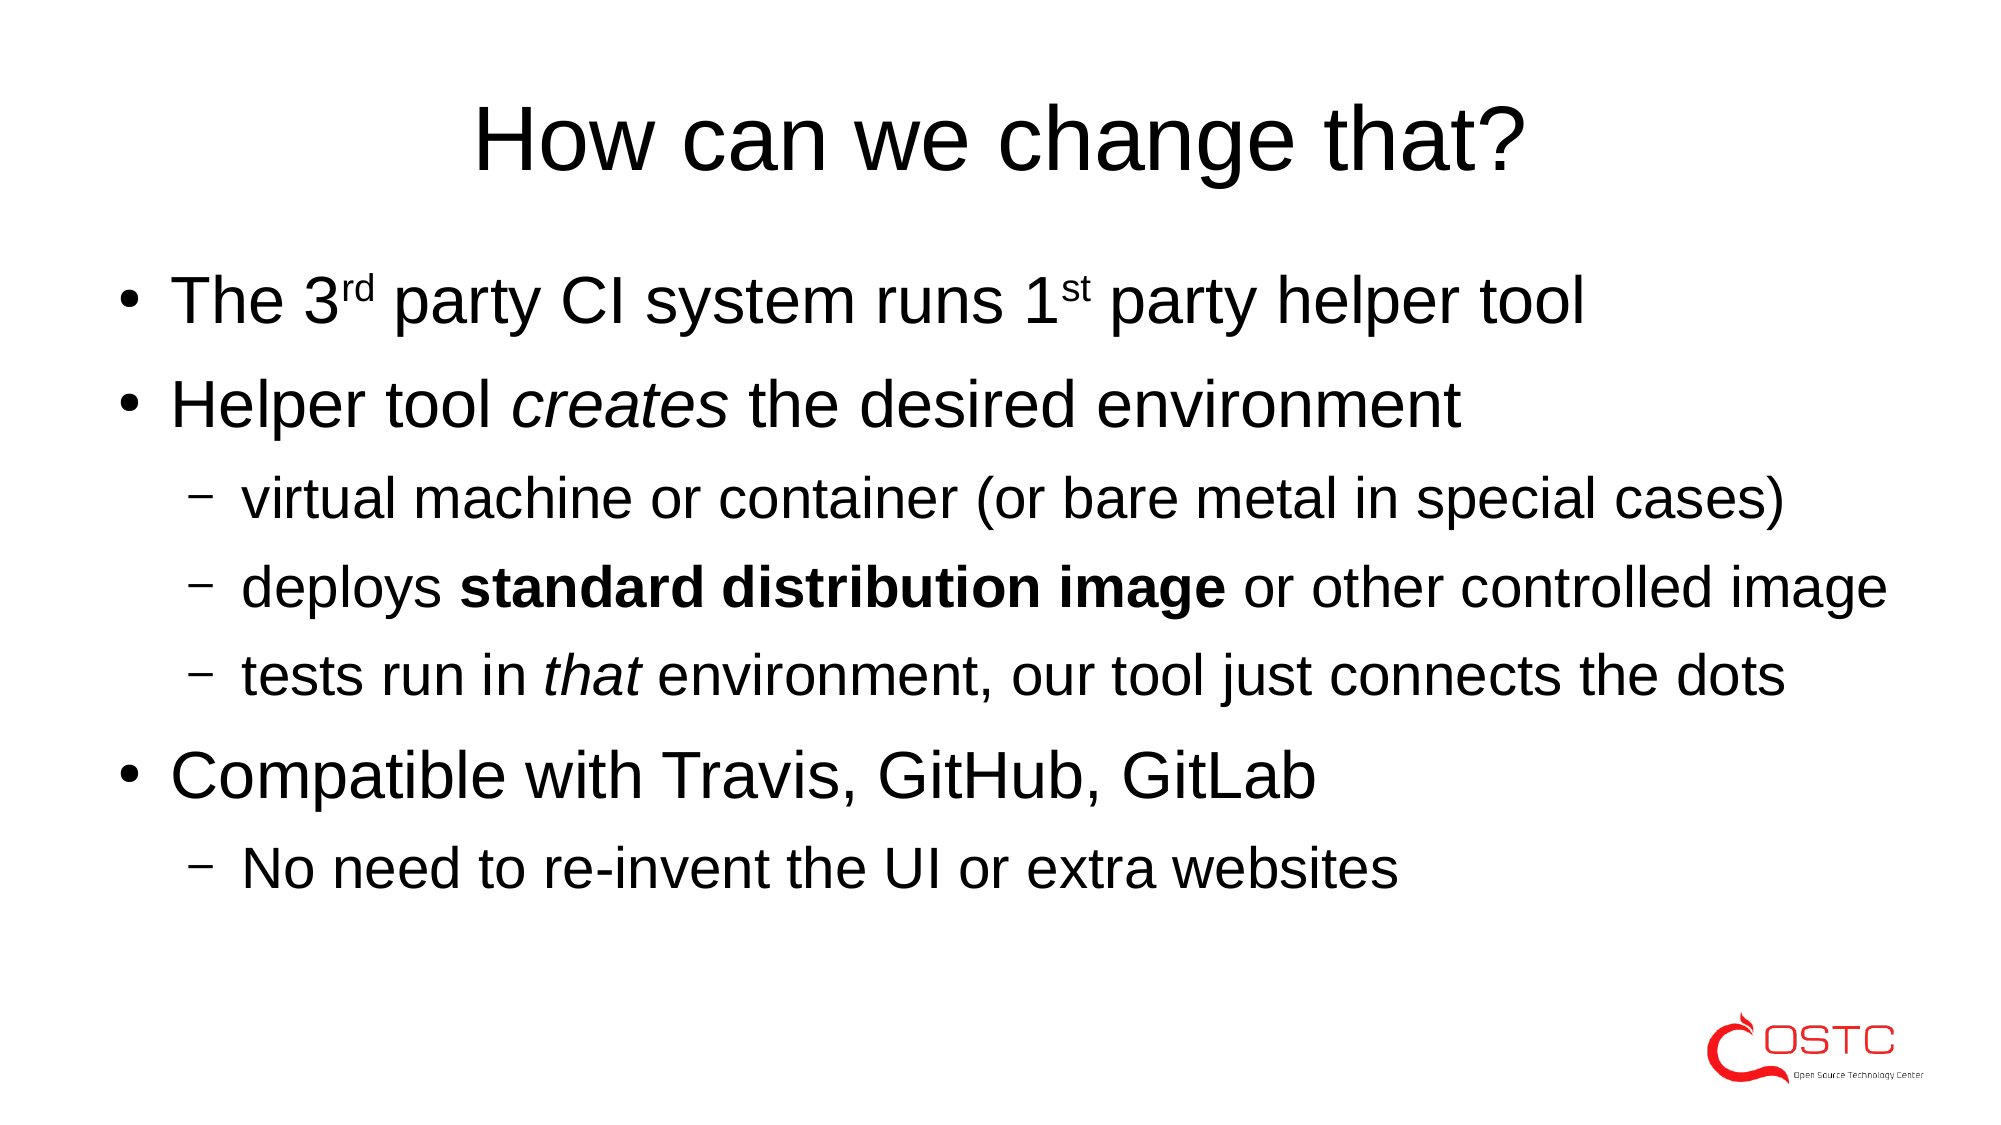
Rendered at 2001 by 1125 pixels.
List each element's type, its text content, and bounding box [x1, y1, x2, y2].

list The 3rd party CI system runs 1st party helper tool Helper tool creates the desired environment virtual machine or container (or bare metal in special cases) deploys standard distribution image or other controlled image tests run in that environment, our tool just connects the dots Compatible with Travis, GitHub, GitLab No need to re-invent the UI or extra websites [100, 263, 1901, 916]
picture [1643, 933, 2001, 1125]
title How can we change that? [100, 44, 1901, 233]
